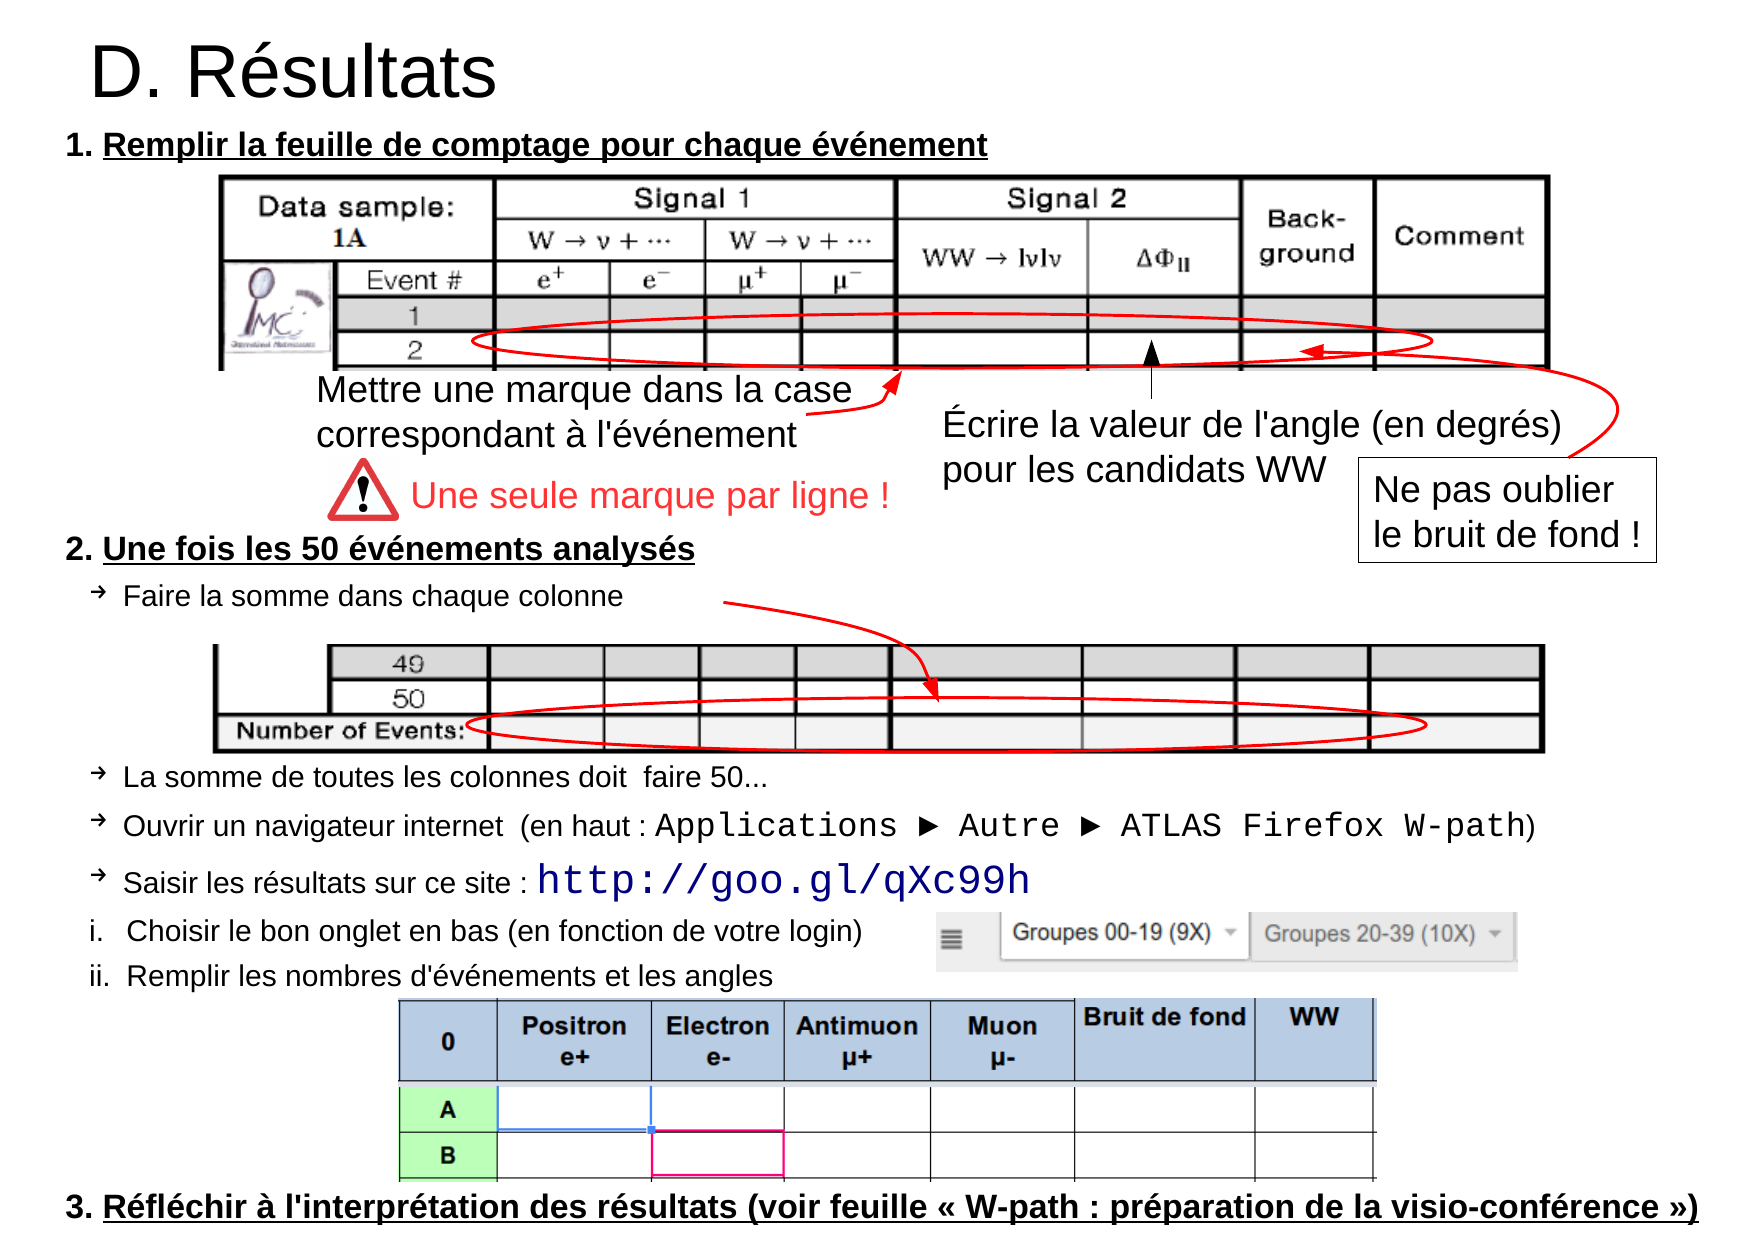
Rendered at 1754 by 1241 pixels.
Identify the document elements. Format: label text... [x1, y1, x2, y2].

list Remplir la feuille de comptage pour chaque événement Une fois les 50 événements analysés Faire la somme dans chaque colonne La somme de toutes les colonnes doit faire 50... Ouvrir un navigateur internet (en haut : Applications ► Autre ► ATLAS Firefox W-path) Saisir les résultats sur ce site : http://goo.gl/qXc99h Choisir le bon onglet en bas (en fonction de votre login) Remplir les nombres d'événements et les angles Réfléchir à l'interprétation des résultats (voir feuille « W-path : préparation de la visio-conférence ») [0, 115, 1728, 1241]
text_box Ne pas oublier le bruit de fond ! [1358, 457, 1657, 563]
picture [469, 700, 1423, 750]
picture [327, 458, 399, 521]
picture [210, 644, 1558, 757]
text_box Mettre une marque dans la case correspondant à l'événement [301, 357, 868, 463]
text_box Une seule marque par ligne ! [395, 463, 906, 524]
picture [936, 912, 1518, 972]
title D. Résultats [75, 15, 1686, 115]
text_box Écrire la valeur de l'angle (en degrés) pour les candidats WW [927, 392, 1578, 498]
picture [398, 998, 1377, 1182]
